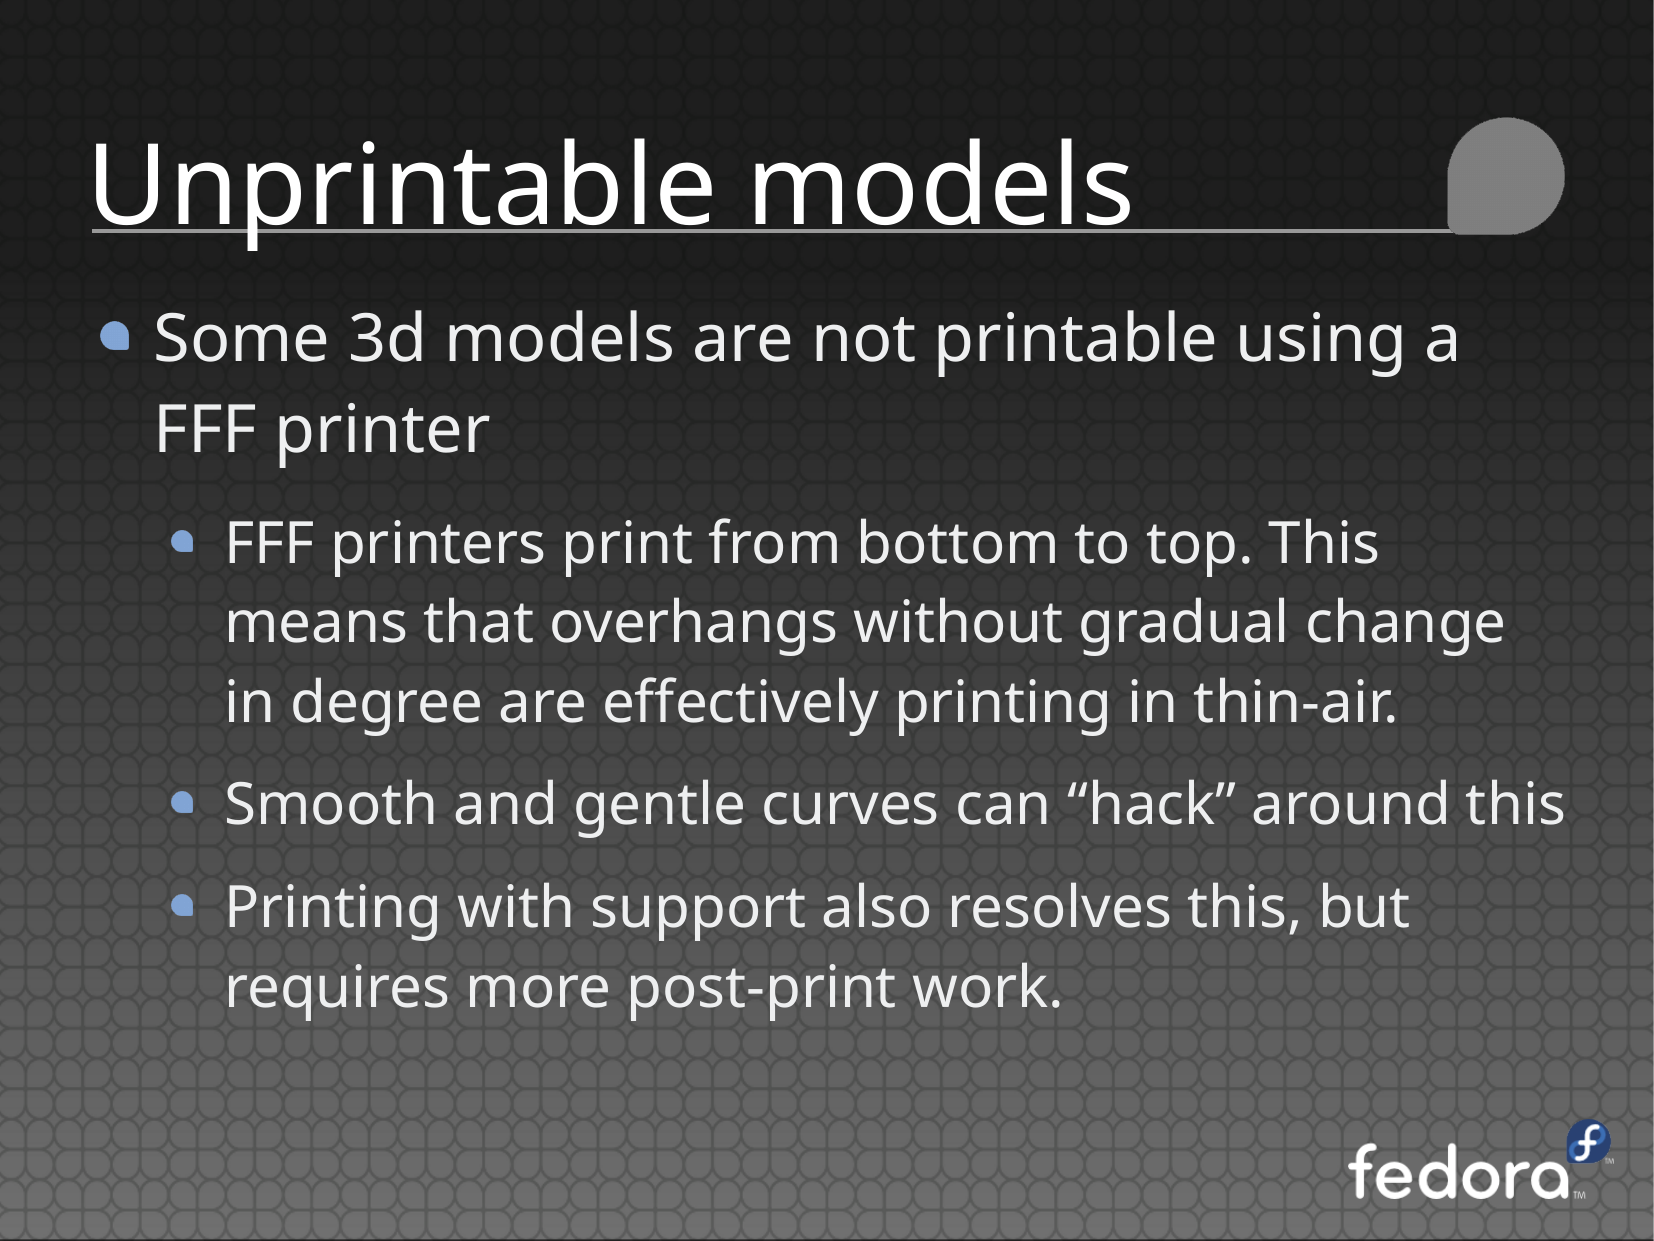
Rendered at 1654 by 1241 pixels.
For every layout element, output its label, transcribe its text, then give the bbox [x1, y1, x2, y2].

title Unprintable models [86, 112, 1576, 249]
list Some 3d models are not printable using a FFF printer FFF printers print from bottom to top. This means that overhangs without gradual change in degree are effectively printing in thin-air. Smooth and gentle curves can “hack” around this Printing with support also resolves this, but requires more post-print work. [82, 290, 1571, 1010]
picture [0, 0, 1654, 1241]
